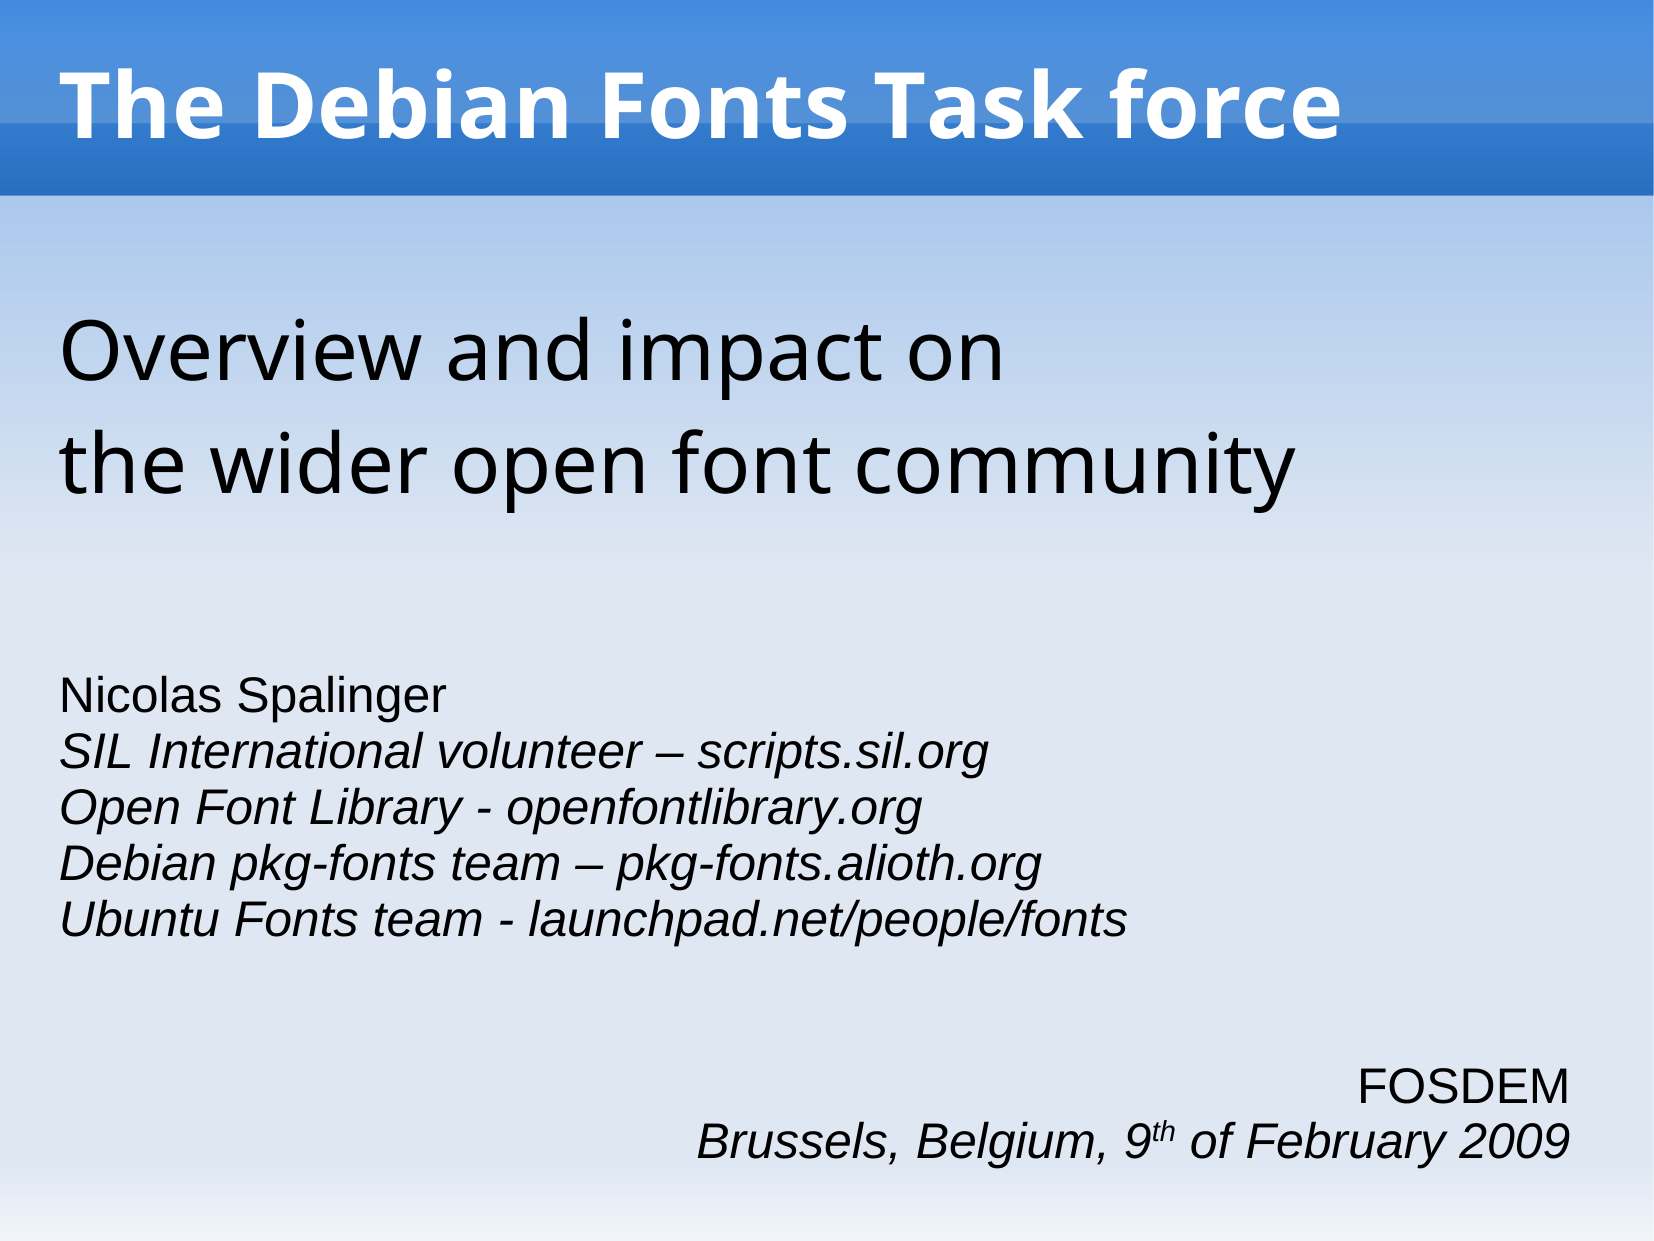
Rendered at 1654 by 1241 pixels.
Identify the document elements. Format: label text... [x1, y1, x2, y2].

picture [0, 0, 1654, 1241]
title The Debian Fonts Task force [59, 29, 1595, 178]
subtitle Overview and impact on the wider open font community Nicolas Spalinger SIL International volunteer – scripts.sil.org Open Font Library - openfontlibrary.org Debian pkg-fonts team – pkg-fonts.alioth.org Ubuntu Fonts team - launchpad.net/people/fonts FOSDEM Brussels, Belgium, 9th of February 2009 [59, 170, 1571, 1241]
